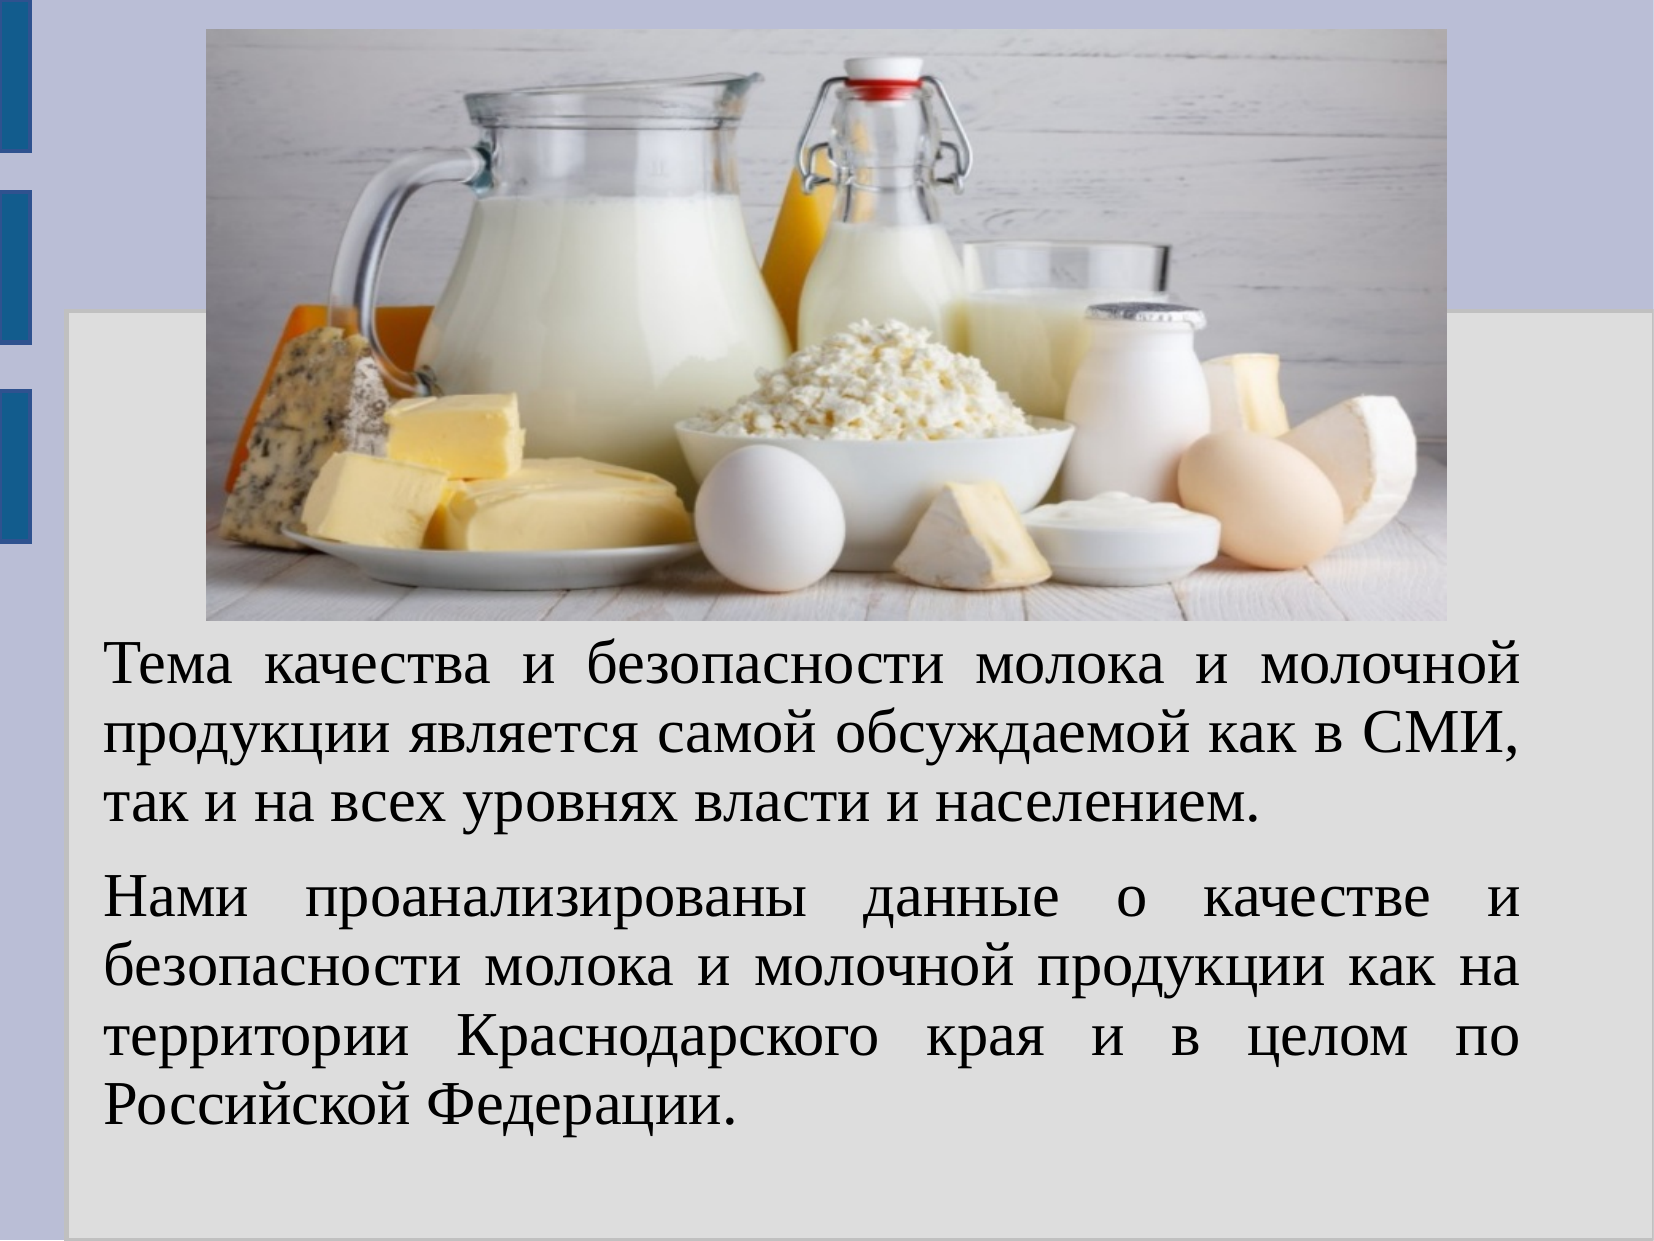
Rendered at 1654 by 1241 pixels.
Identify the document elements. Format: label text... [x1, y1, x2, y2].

text_box Тема качества и безопасности молока и молочной продукции является самой обсуждаемой как в СМИ, так и на всех уровнях власти и населением. Нами проанализированы данные о качестве и безопасности молока и молочной продукции как на территории Краснодарского края и в целом по Российской Федерации. [88, 620, 1565, 1152]
picture [206, 29, 1447, 621]
